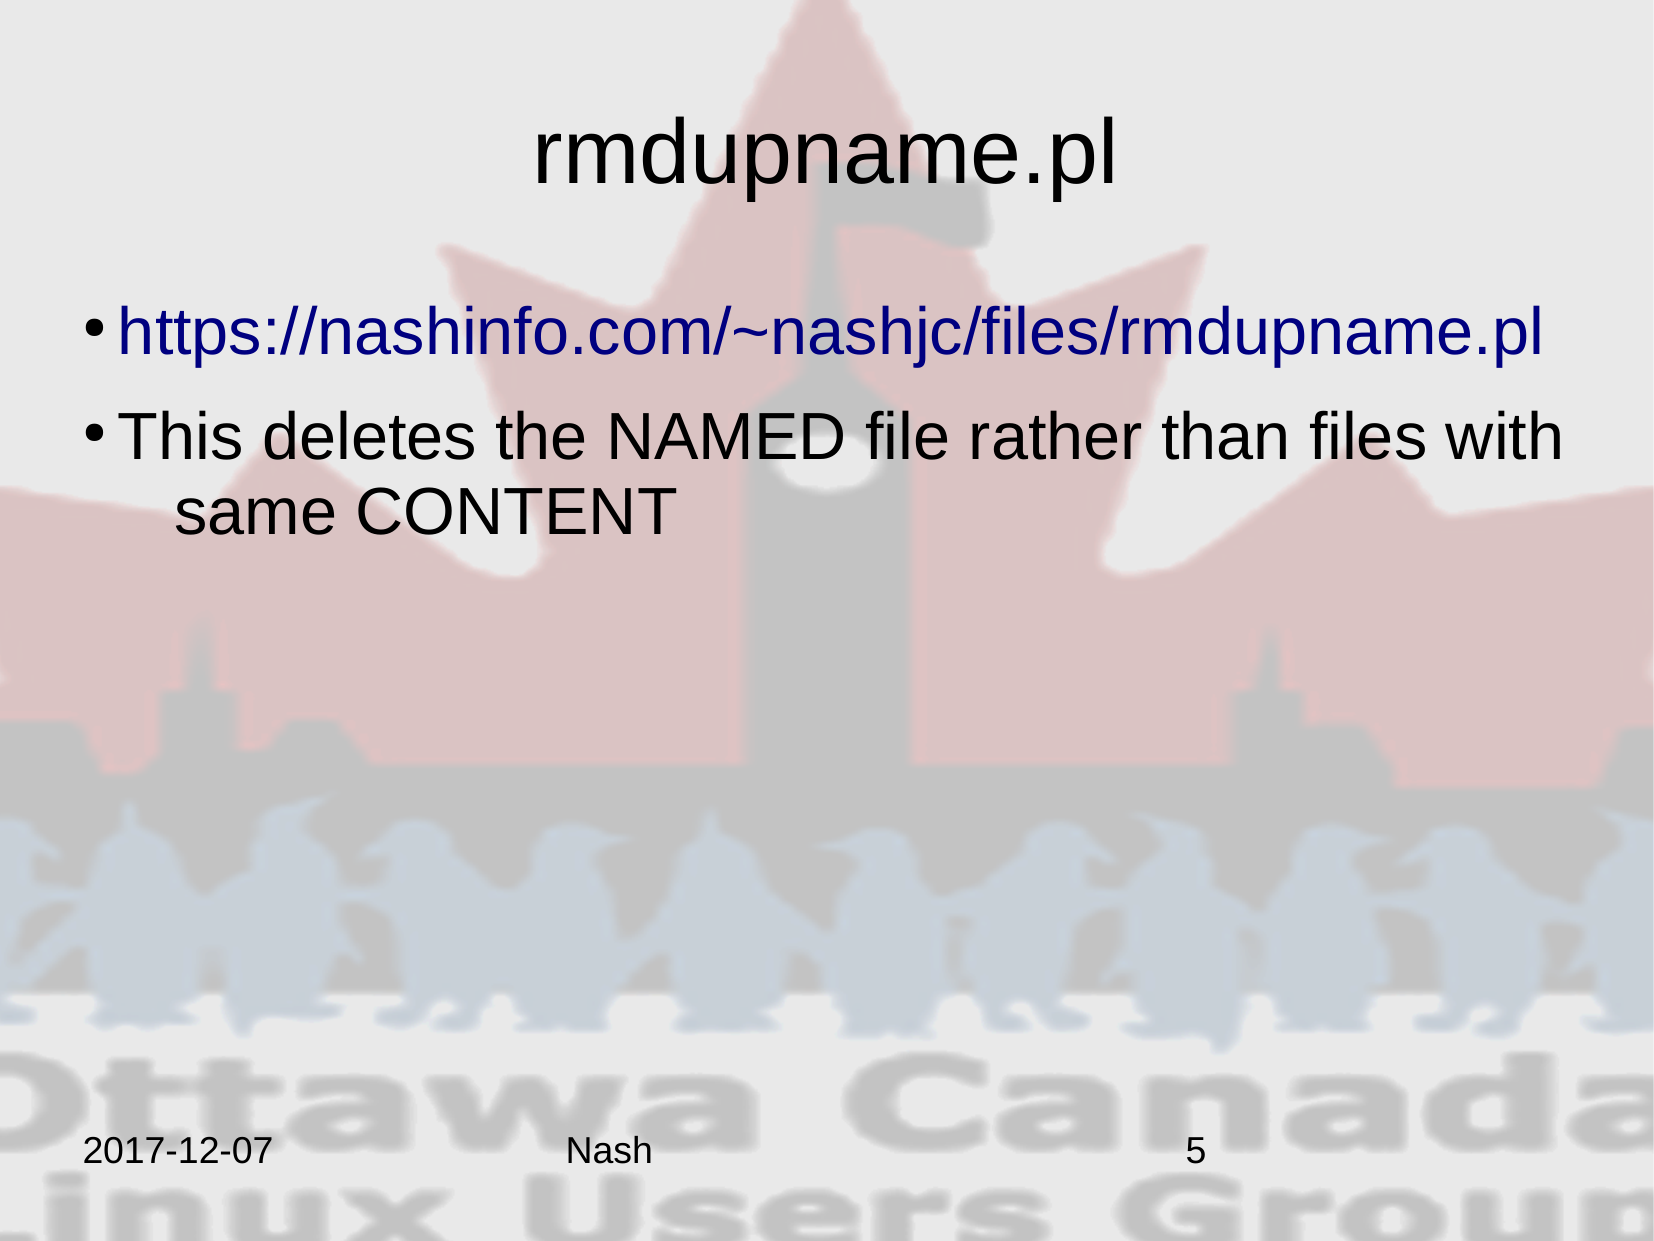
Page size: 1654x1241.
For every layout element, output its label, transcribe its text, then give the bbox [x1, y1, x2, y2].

title rmdupname.pl [82, 49, 1570, 256]
list https://nashinfo.com/~nashjc/files/rmdupname.pl This deletes the NAMED file rather than files with same CONTENT [82, 290, 1570, 1009]
picture [0, 0, 1654, 1241]
